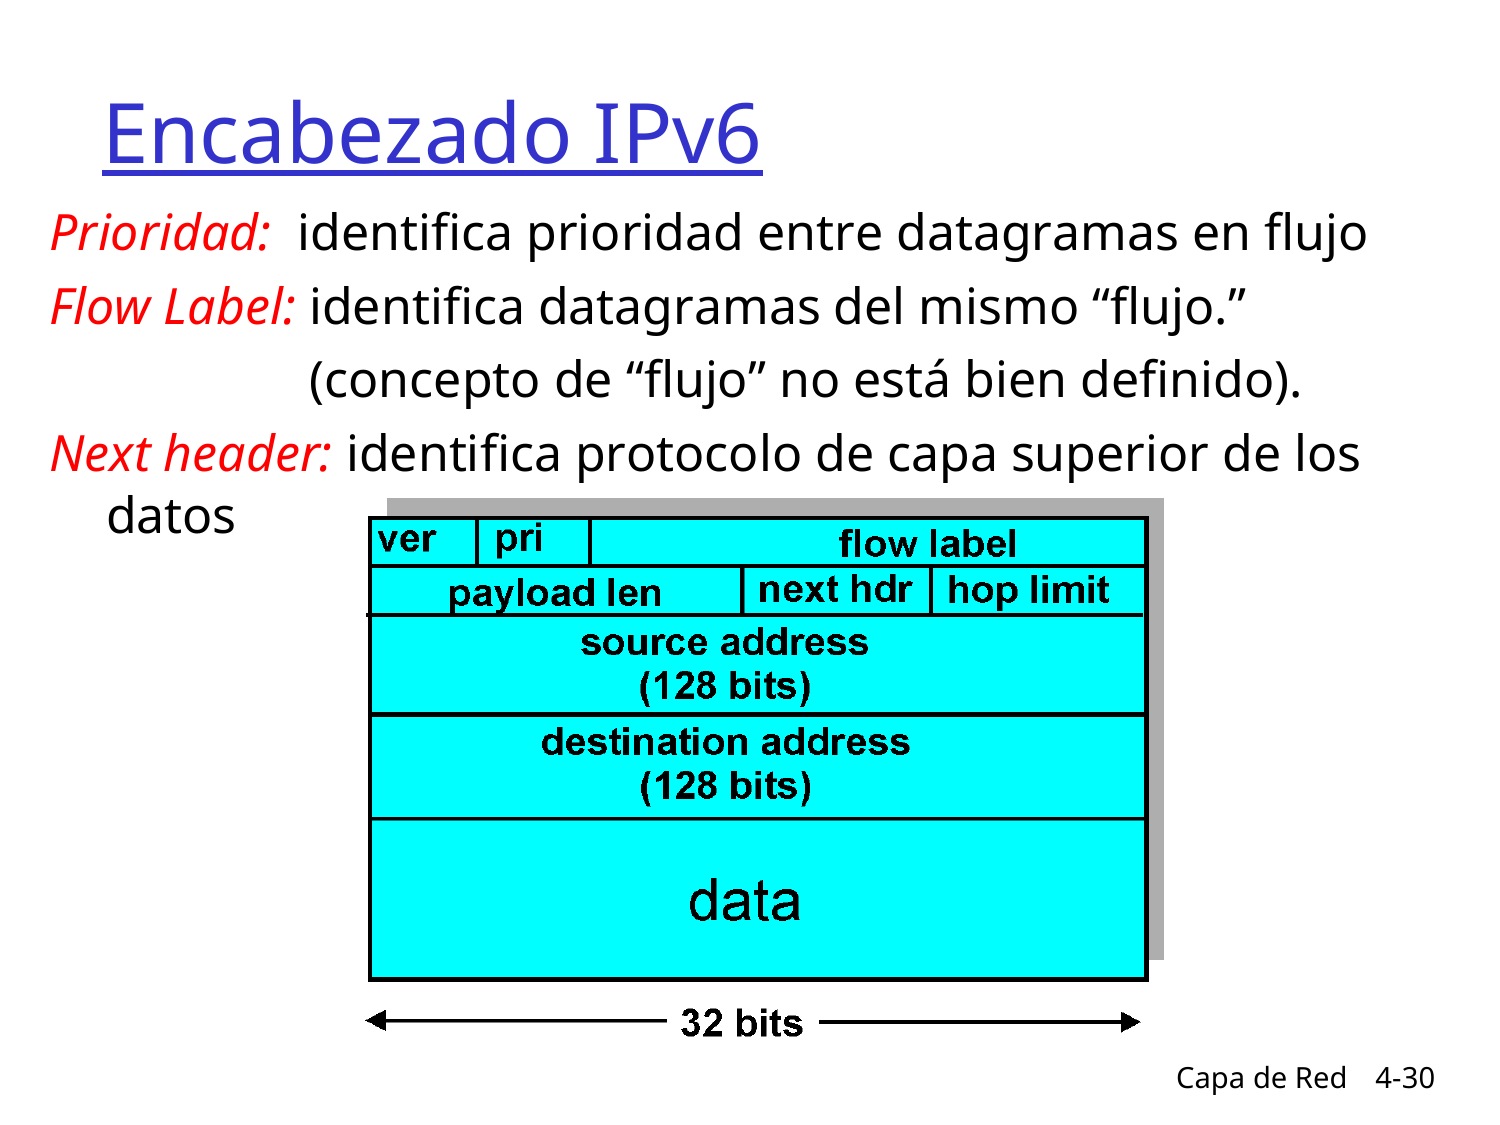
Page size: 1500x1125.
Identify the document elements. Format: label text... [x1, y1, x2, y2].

picture [365, 566, 1164, 1037]
title Encabezado IPv6 [87, 37, 1363, 193]
list Prioridad: identifica prioridad entre datagramas en flujo Flow Label: identifica datagramas del mismo “flujo.” (concepto de “flujo” no está bien definido). Next header: identifica protocolo de capa superior de los datos [35, 193, 1500, 566]
